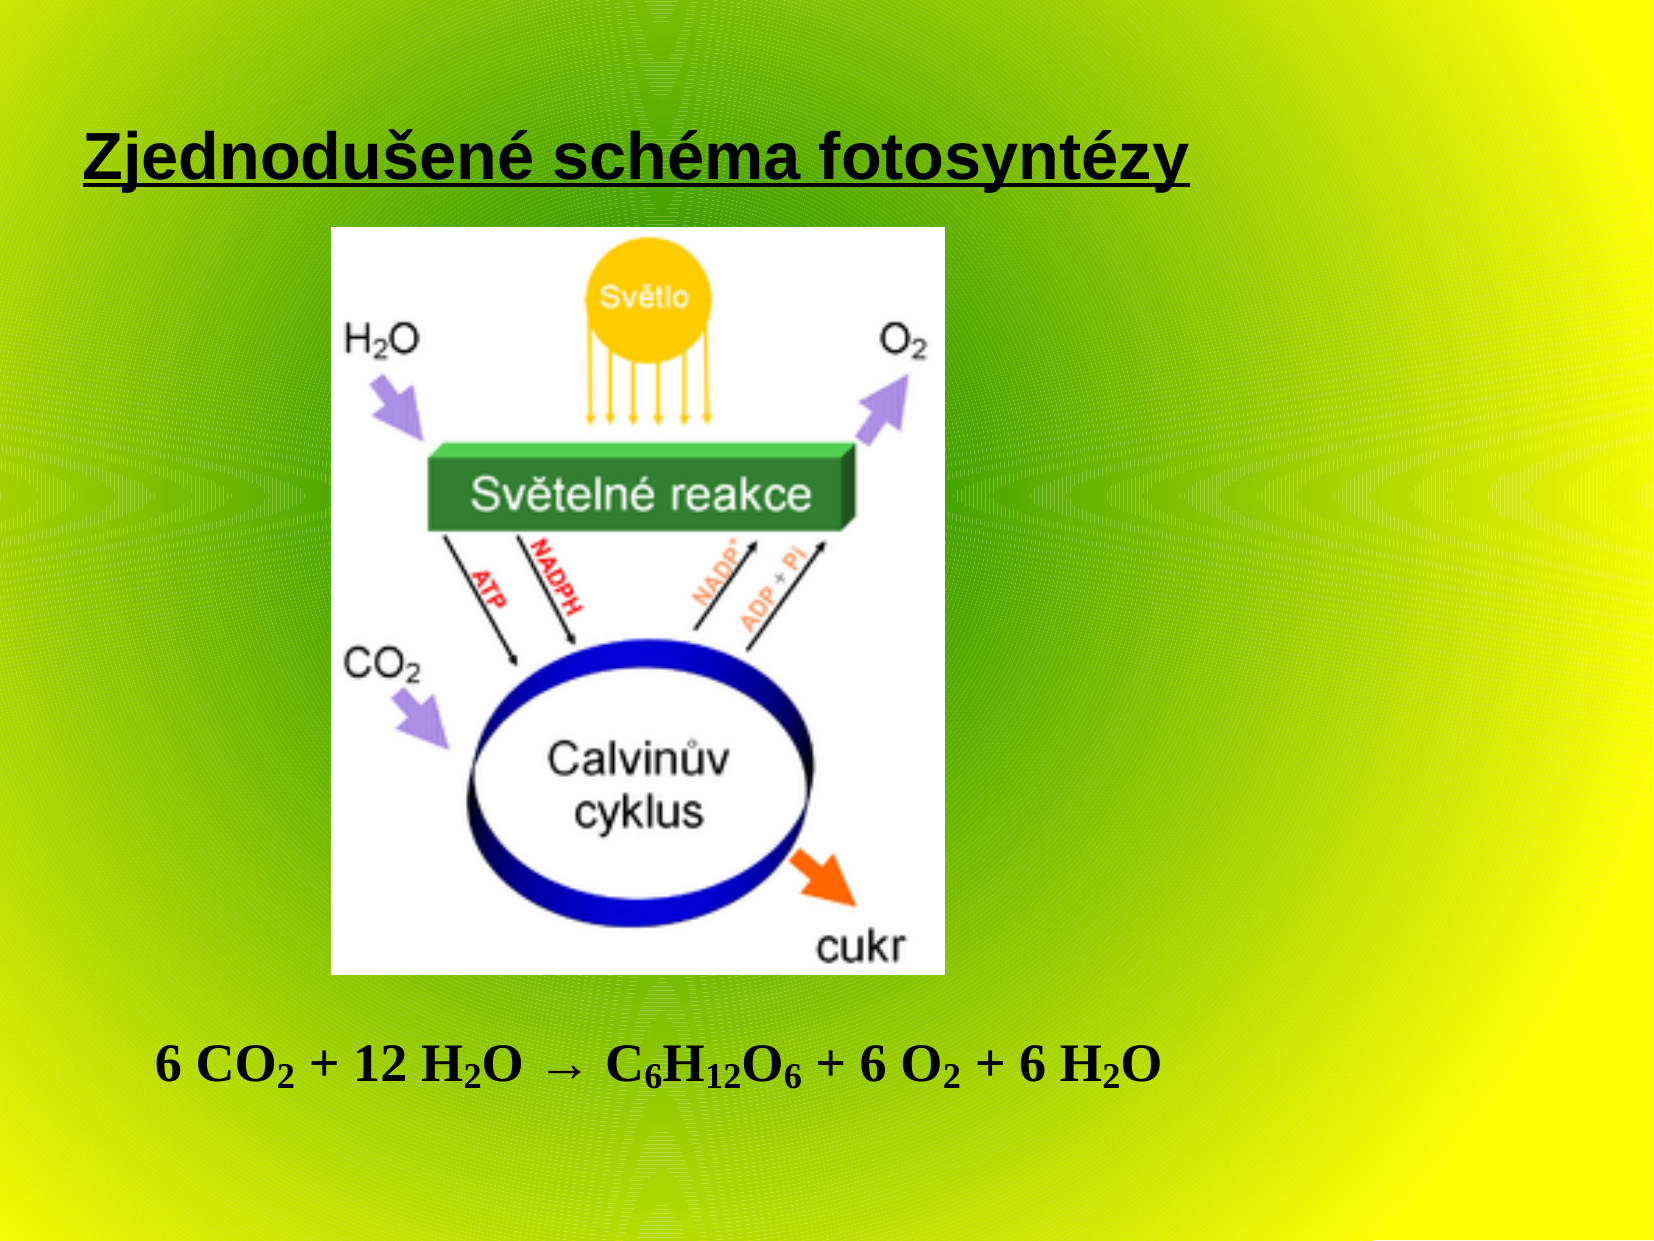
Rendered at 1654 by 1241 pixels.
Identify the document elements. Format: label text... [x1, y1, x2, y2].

text_box 6 CO2 + 12 H2O → C6H12O6 + 6 O2 + 6 H2O [88, 1033, 1211, 1152]
picture [331, 257, 945, 975]
title Zjednodušené schéma fotosyntézy [82, 49, 1571, 257]
